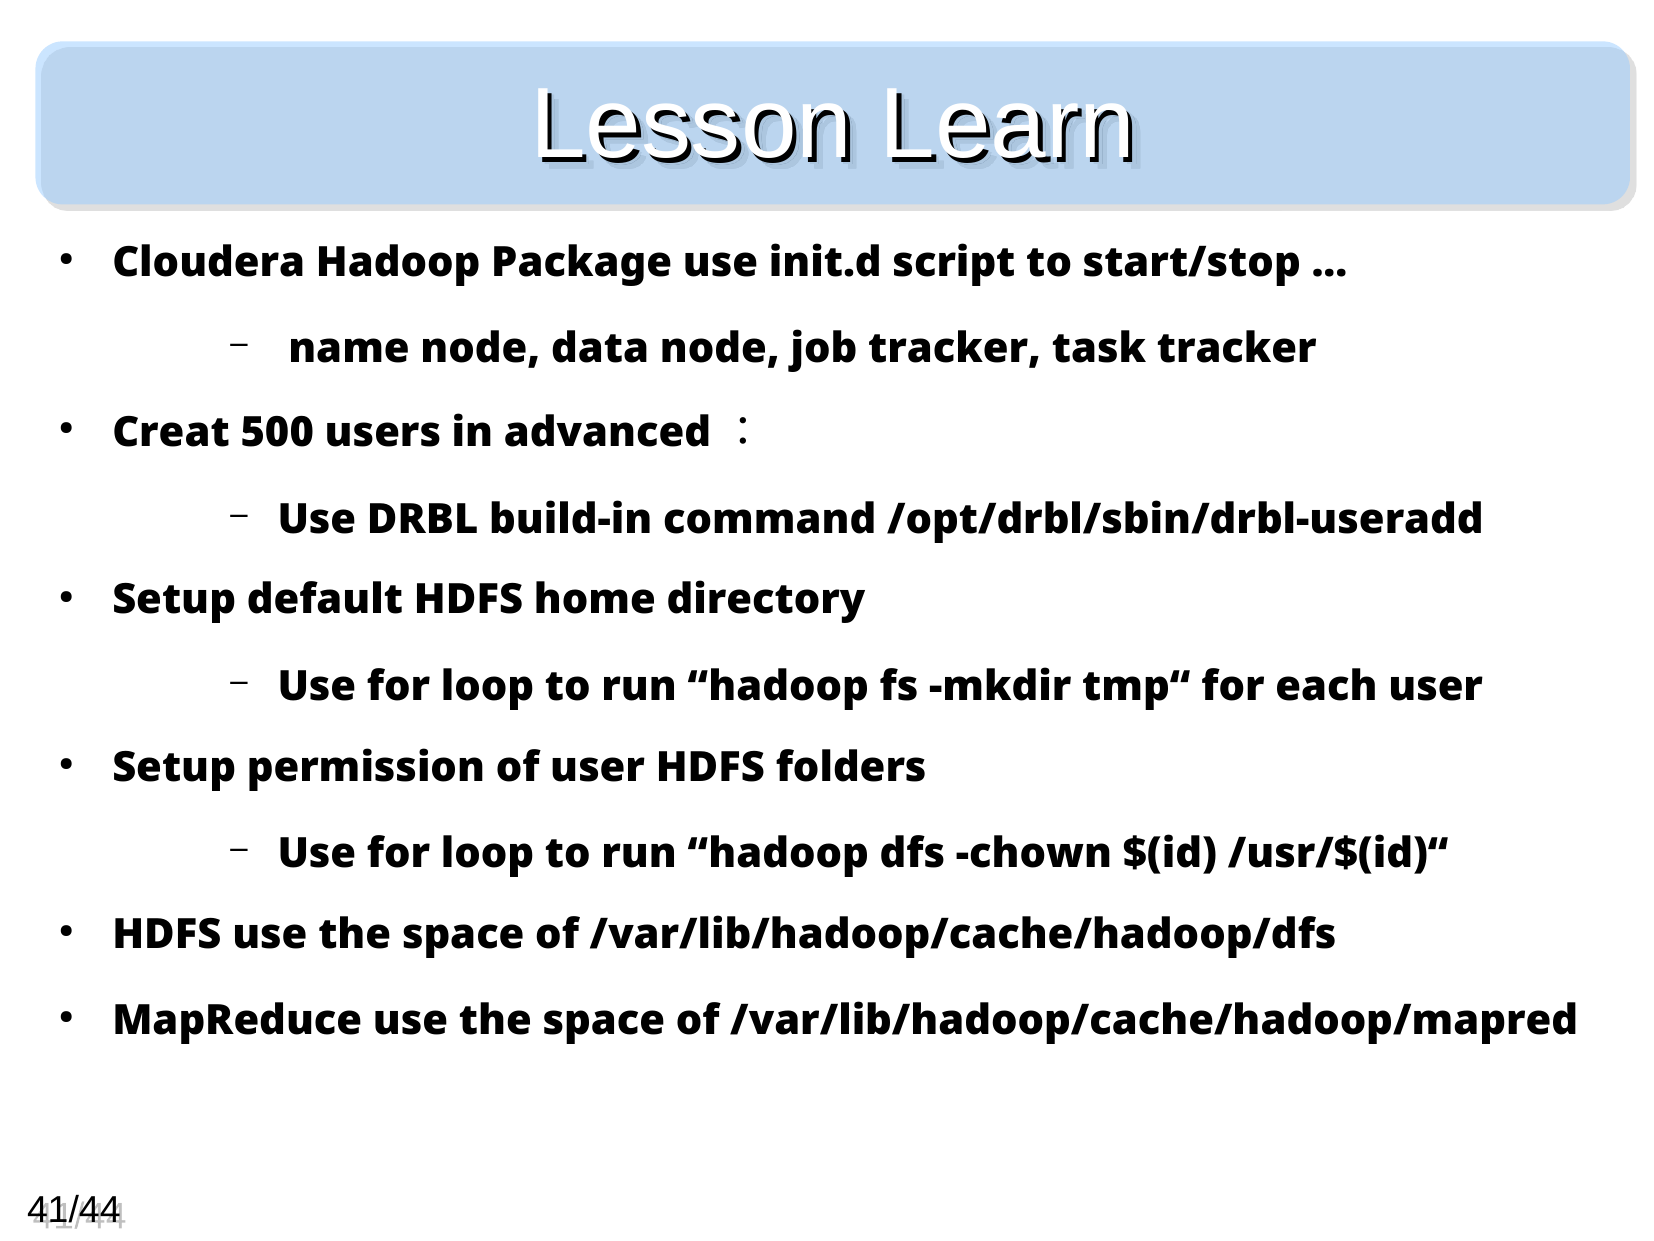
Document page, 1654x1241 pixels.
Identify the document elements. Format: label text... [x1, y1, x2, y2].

list Cloudera Hadoop Package use init.d script to start/stop ... name node, data node, job tracker, task tracker Creat 500 users in advanced： Use DRBL build-in command /opt/drbl/sbin/drbl-useradd Setup default HDFS home directory Use for loop to run “hadoop fs -mkdir tmp“ for each user Setup permission of user HDFS folders Use for loop to run “hadoop dfs -chown $(id) /usr/$(id)“ HDFS use the space of /var/lib/hadoop/cache/hadoop/dfs MapReduce use the space of /var/lib/hadoop/cache/hadoop/mapred [41, 231, 1625, 1064]
text_box <編號>/44 [0, 1181, 148, 1239]
text_box Lesson Learn [35, 41, 1630, 205]
